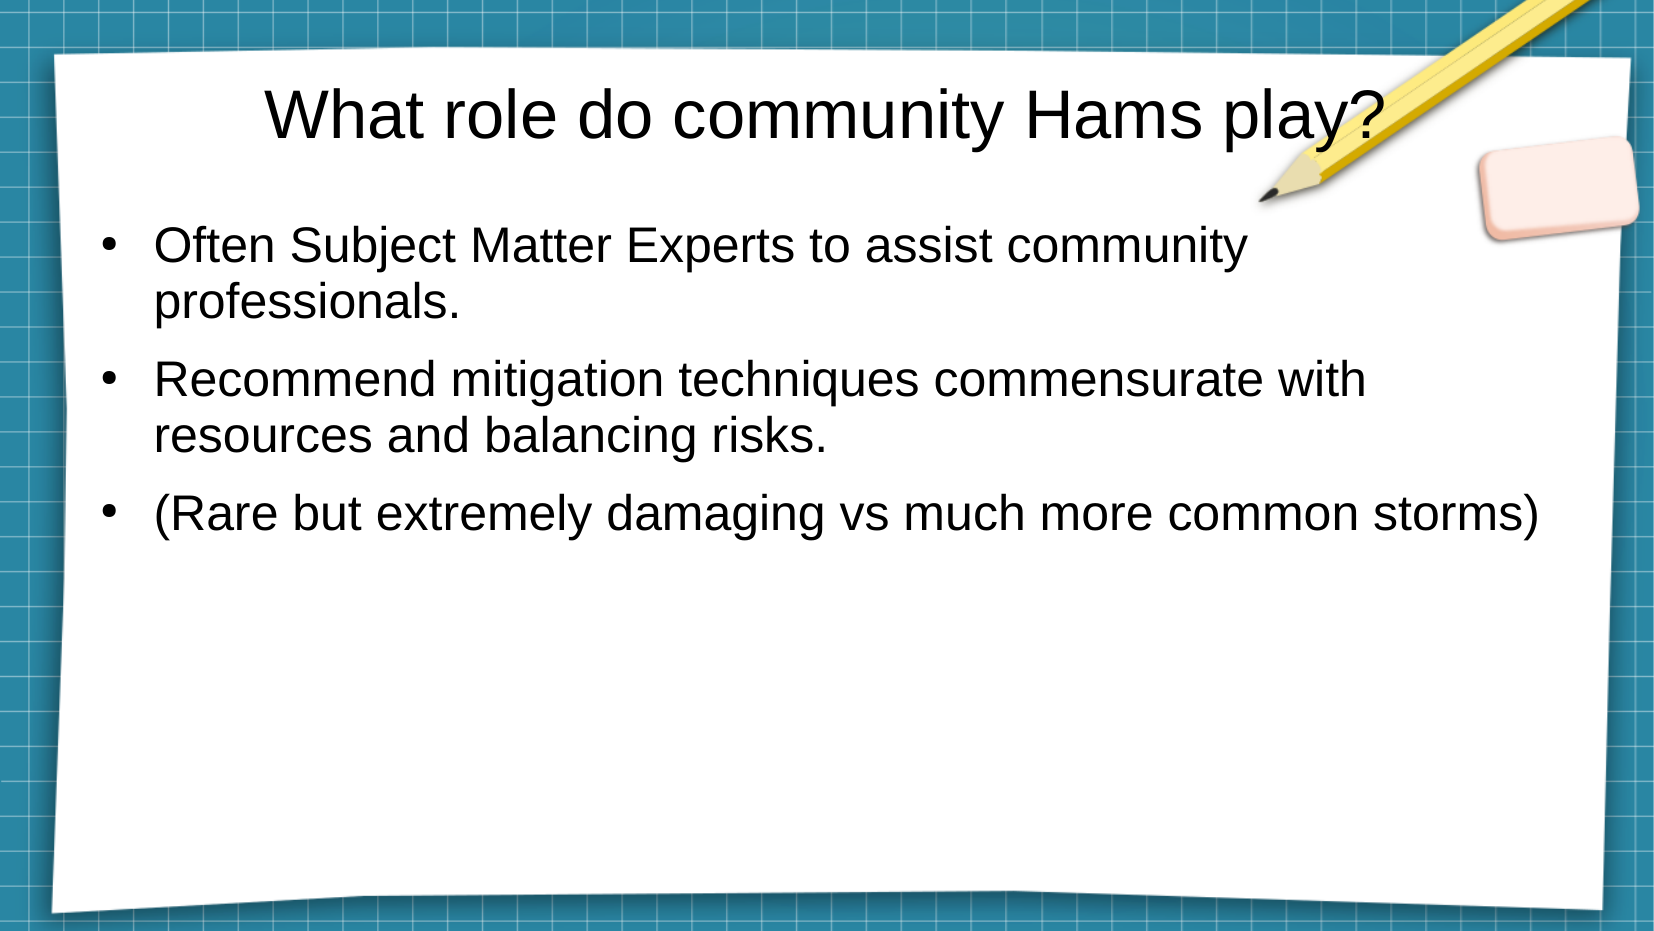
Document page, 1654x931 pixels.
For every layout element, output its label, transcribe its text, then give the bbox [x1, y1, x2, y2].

picture [0, 0, 1654, 931]
list Often Subject Matter Experts to assist community professionals. Recommend mitigation techniques commensurate with resources and balancing risks. (Rare but extremely damaging vs much more common storms) [82, 217, 1571, 758]
title What role do community Hams play? [82, 37, 1571, 193]
